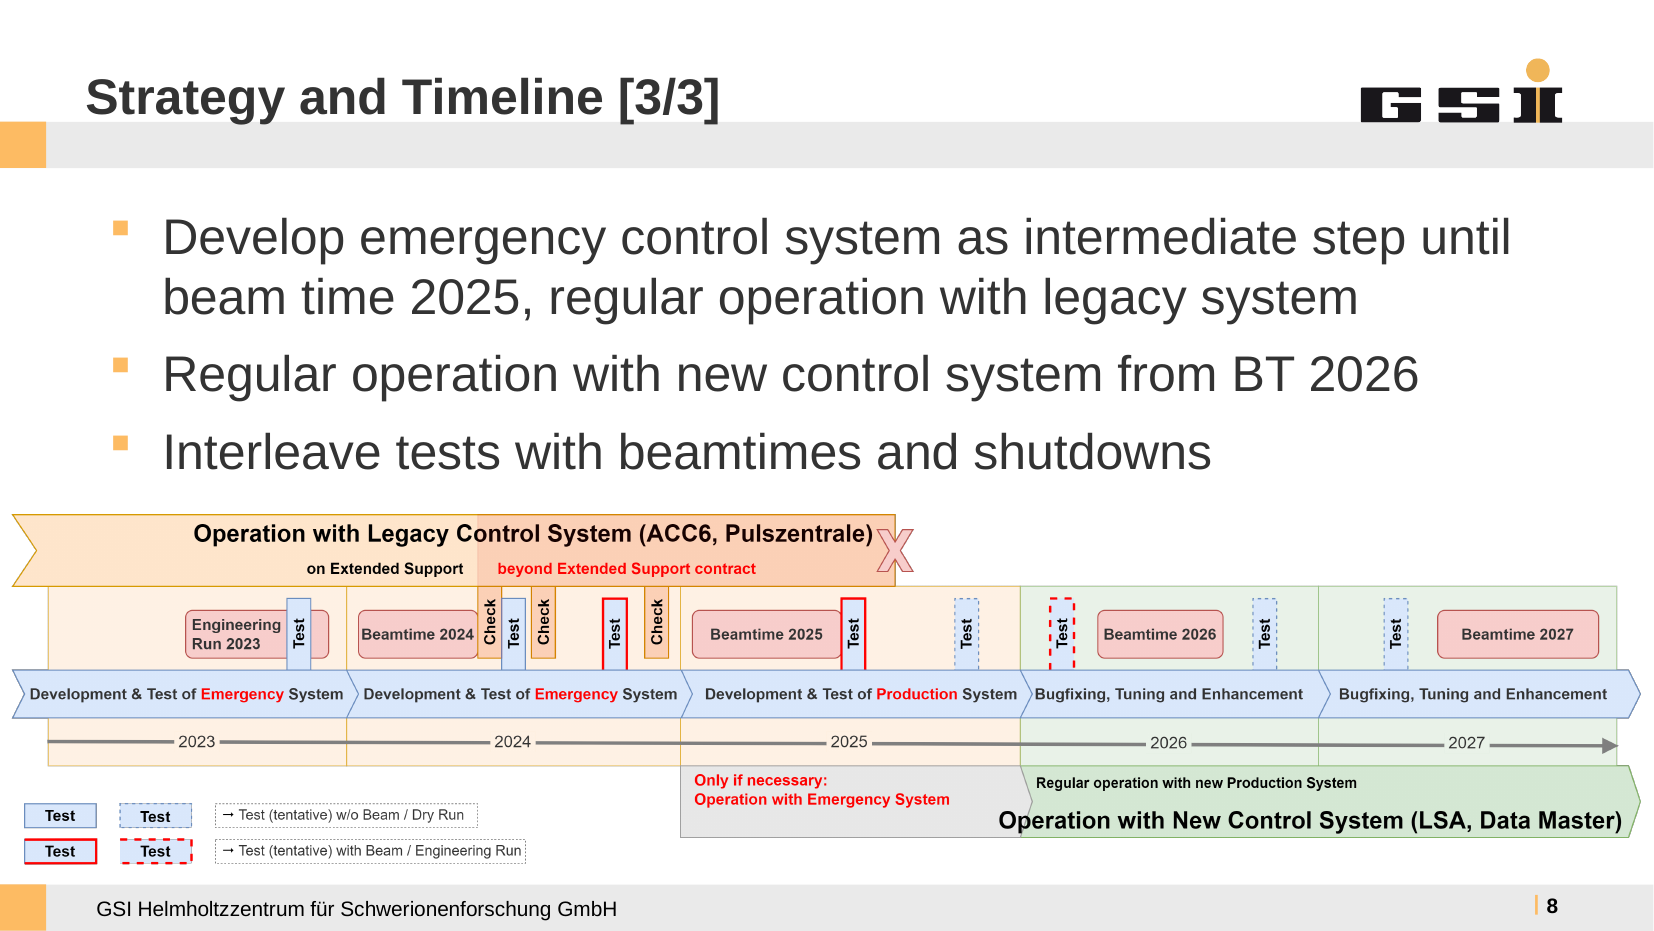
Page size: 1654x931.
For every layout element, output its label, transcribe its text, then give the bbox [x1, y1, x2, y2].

list Develop emergency control system as intermediate step until beam time 2025, regular operation with legacy system Regular operation with new control system from BT 2026 Interleave tests with beamtimes and shutdowns [76, 196, 1562, 795]
picture [1359, 56, 1564, 125]
picture [0, 502, 1654, 878]
title Strategy and Timeline [3/3] [70, 55, 1081, 132]
